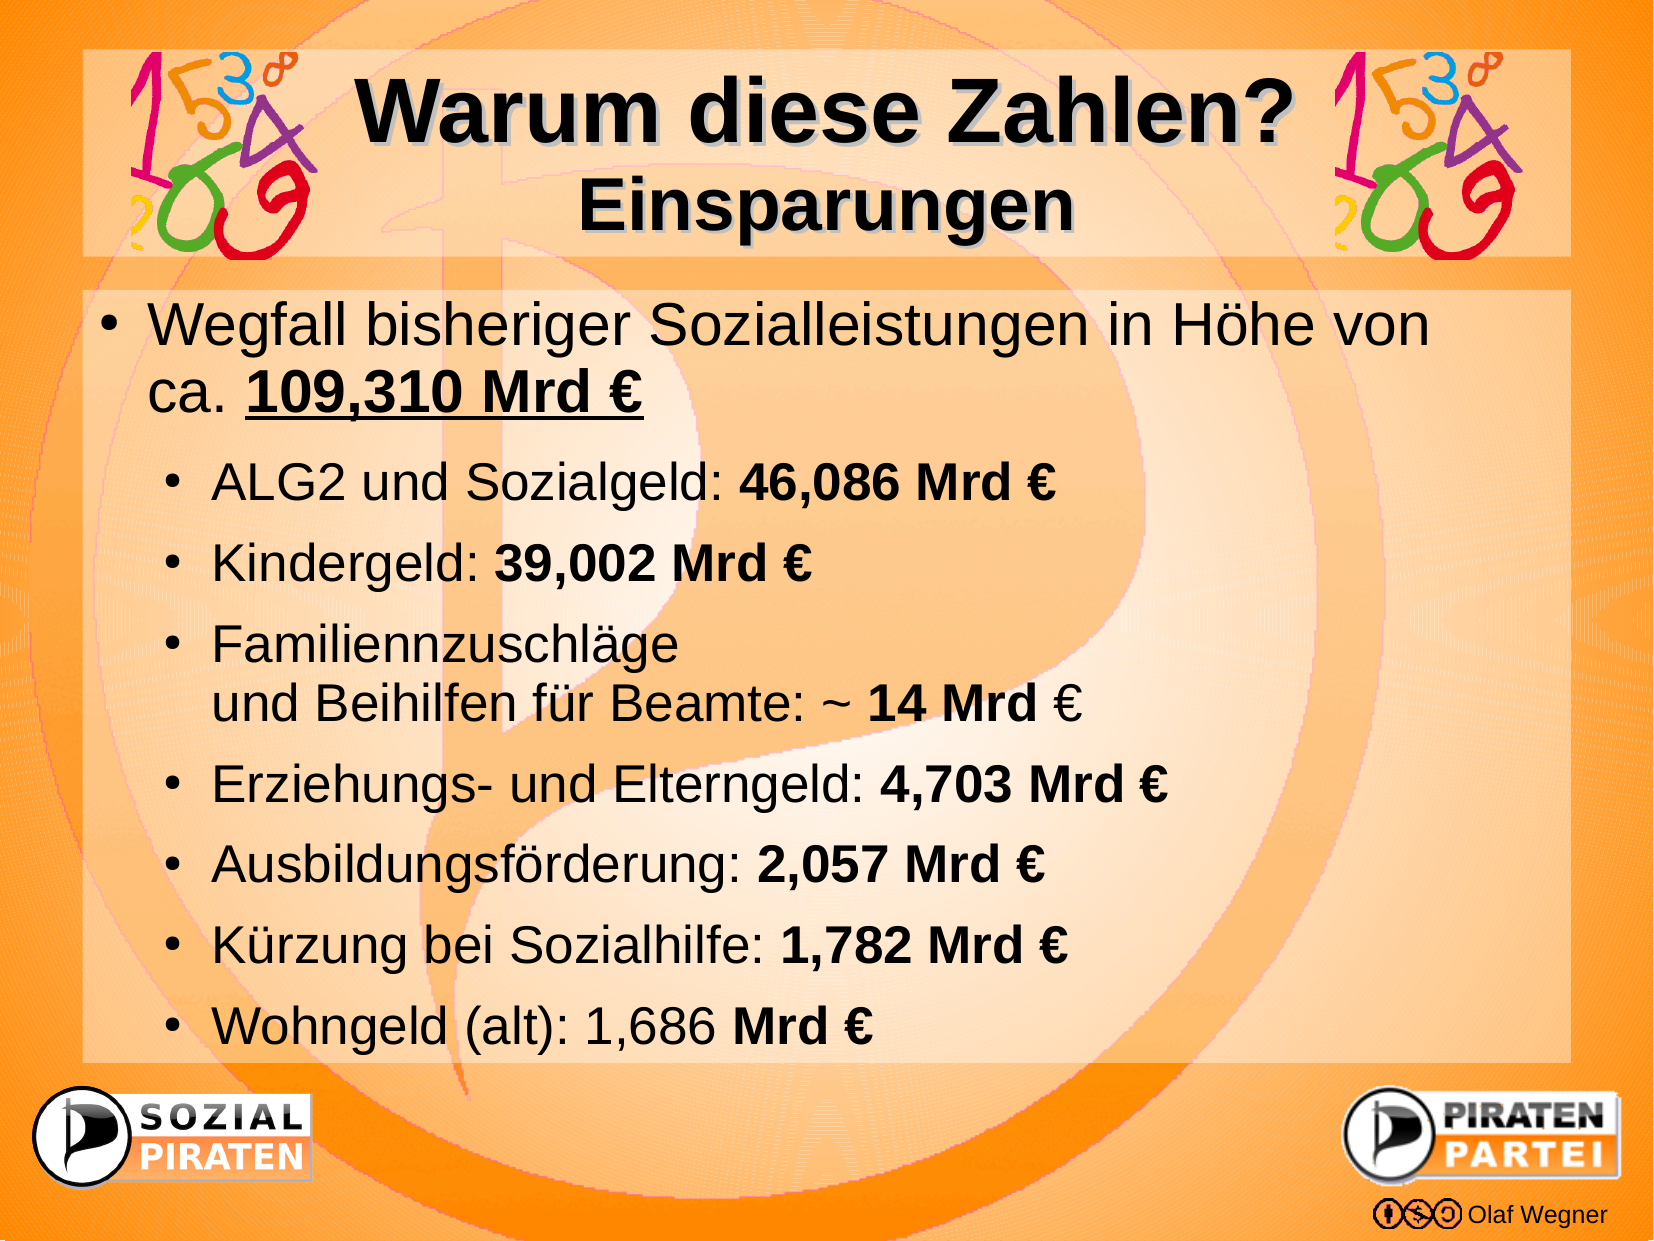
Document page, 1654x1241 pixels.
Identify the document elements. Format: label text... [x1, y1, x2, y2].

text_box Olaf Wegner [1452, 1193, 1623, 1237]
title Warum diese Zahlen? Einsparungen [82, 49, 1571, 257]
list Wegfall bisheriger Sozialleistungen in Höhe von ca. 109,310 Mrd € ALG2 und Sozialgeld: 46,086 Mrd € Kindergeld: 39,002 Mrd € Familiennzuschläge und Beihilfen für Beamte: ~ 14 Mrd € Erziehungs- und Elterngeld: 4,703 Mrd € Ausbildungsförderung: 2,057 Mrd € Kürzung bei Sozialhilfe: 1,782 Mrd € Wohngeld (alt): 1,686 Mrd € [82, 290, 1571, 1063]
picture [29, 0, 1623, 1241]
